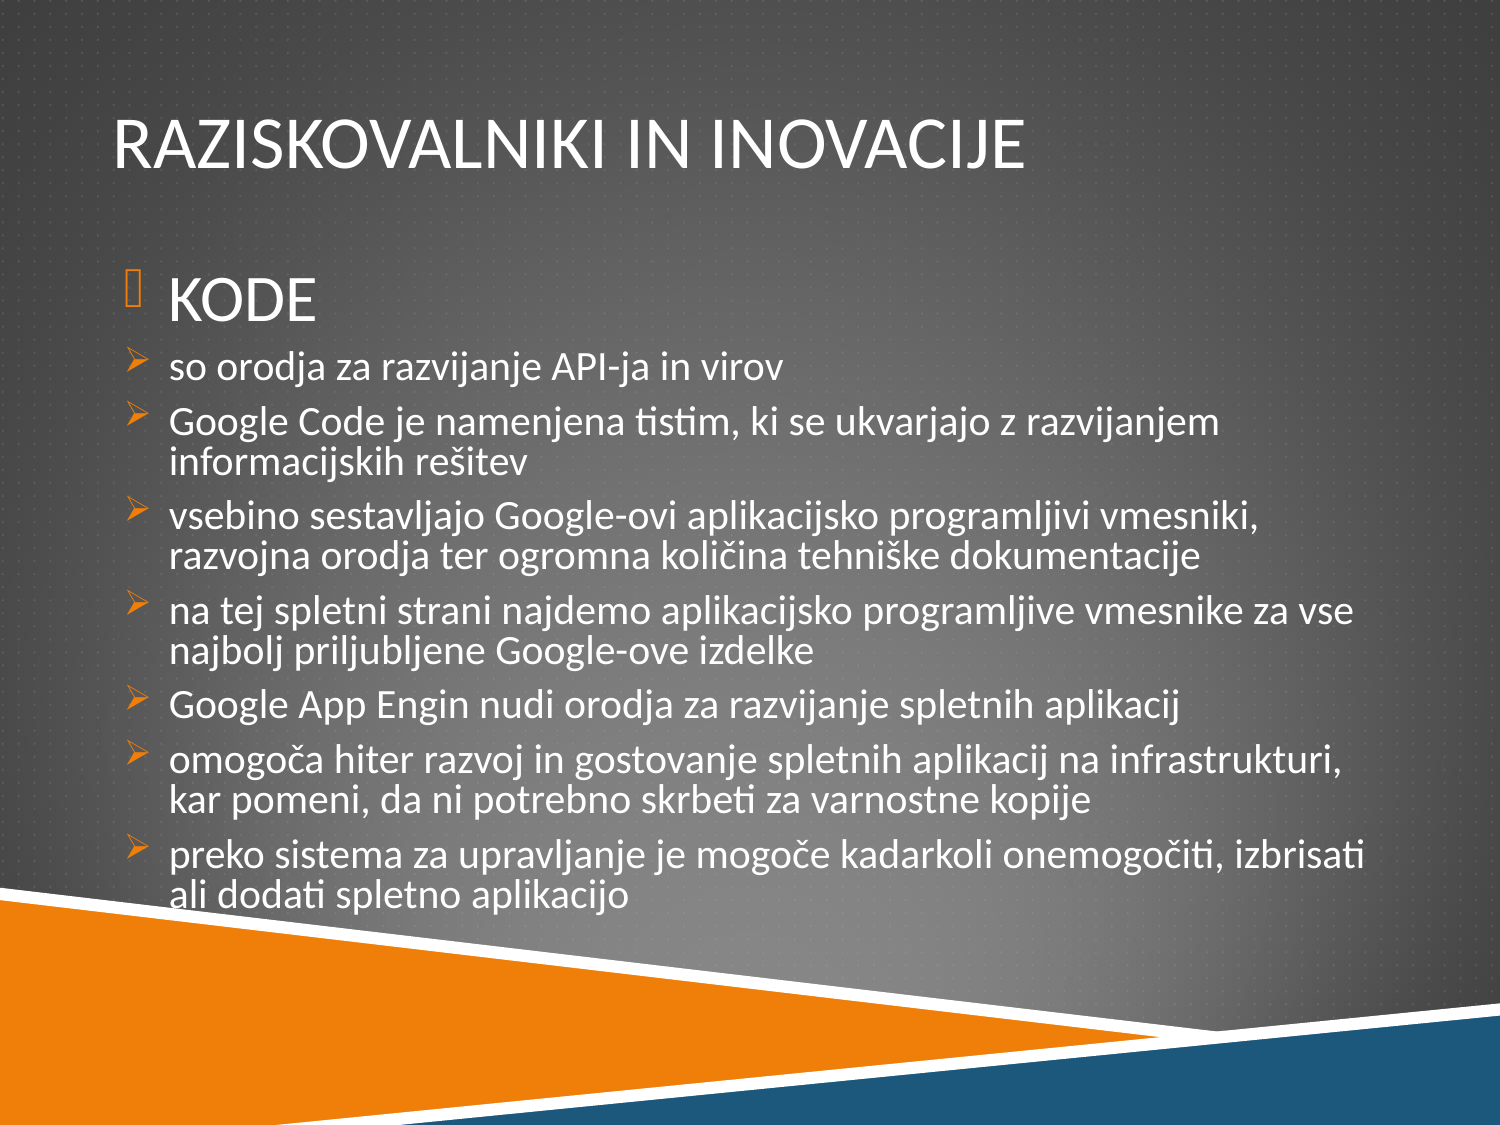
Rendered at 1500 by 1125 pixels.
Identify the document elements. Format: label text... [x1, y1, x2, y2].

list KODE so orodja za razvijanje API-ja in virov Google Code je namenjena tistim, ki se ukvarjajo z razvijanjem informacijskih rešitev vsebino sestavljajo Google-ovi aplikacijsko programljivi vmesniki, razvojna orodja ter ogromna količina tehniške dokumentacije na tej spletni strani najdemo aplikacijsko programljive vmesnike za vse najbolj priljubljene Google-ove izdelke Google App Engin nudi orodja za razvijanje spletnih aplikacij omogoča hiter razvoj in gostovanje spletnih aplikacij na infrastrukturi, kar pomeni, da ni potrebno skrbeti za varnostne kopije preko sistema za upravljanje je mogoče kadarkoli onemogočiti, izbrisati ali dodati spletno aplikacijo [112, 262, 1388, 963]
picture [0, 0, 1500, 1031]
title RAZISKOVALNIKI IN INOVACIJE [112, 45, 1388, 233]
